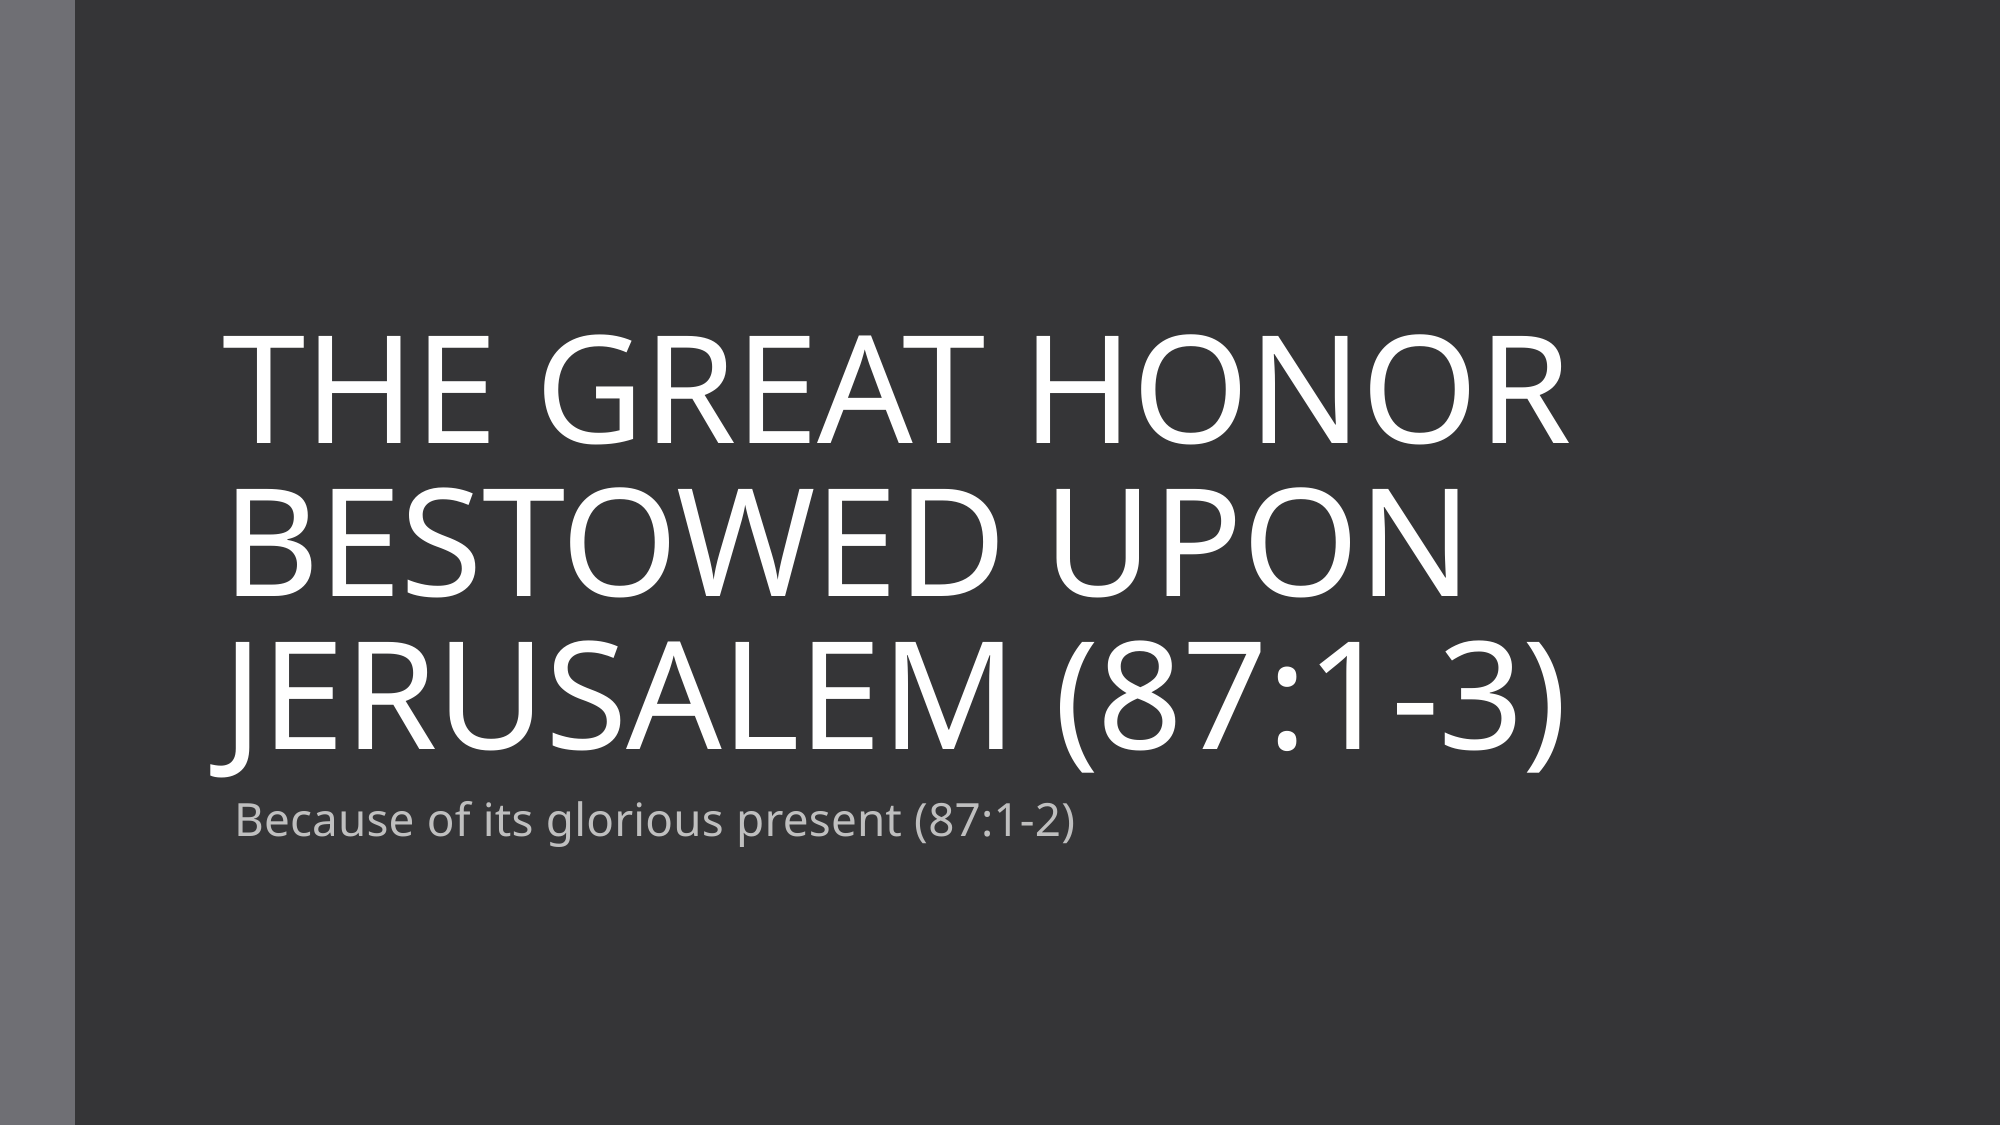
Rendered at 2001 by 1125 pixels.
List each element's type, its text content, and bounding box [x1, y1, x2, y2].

title THE GREAT HONOR BESTOWED UPON JERUSALEM (87:1-3) [206, 124, 1752, 787]
subtitle Because of its glorious present (87:1-2) [206, 787, 1752, 1066]
